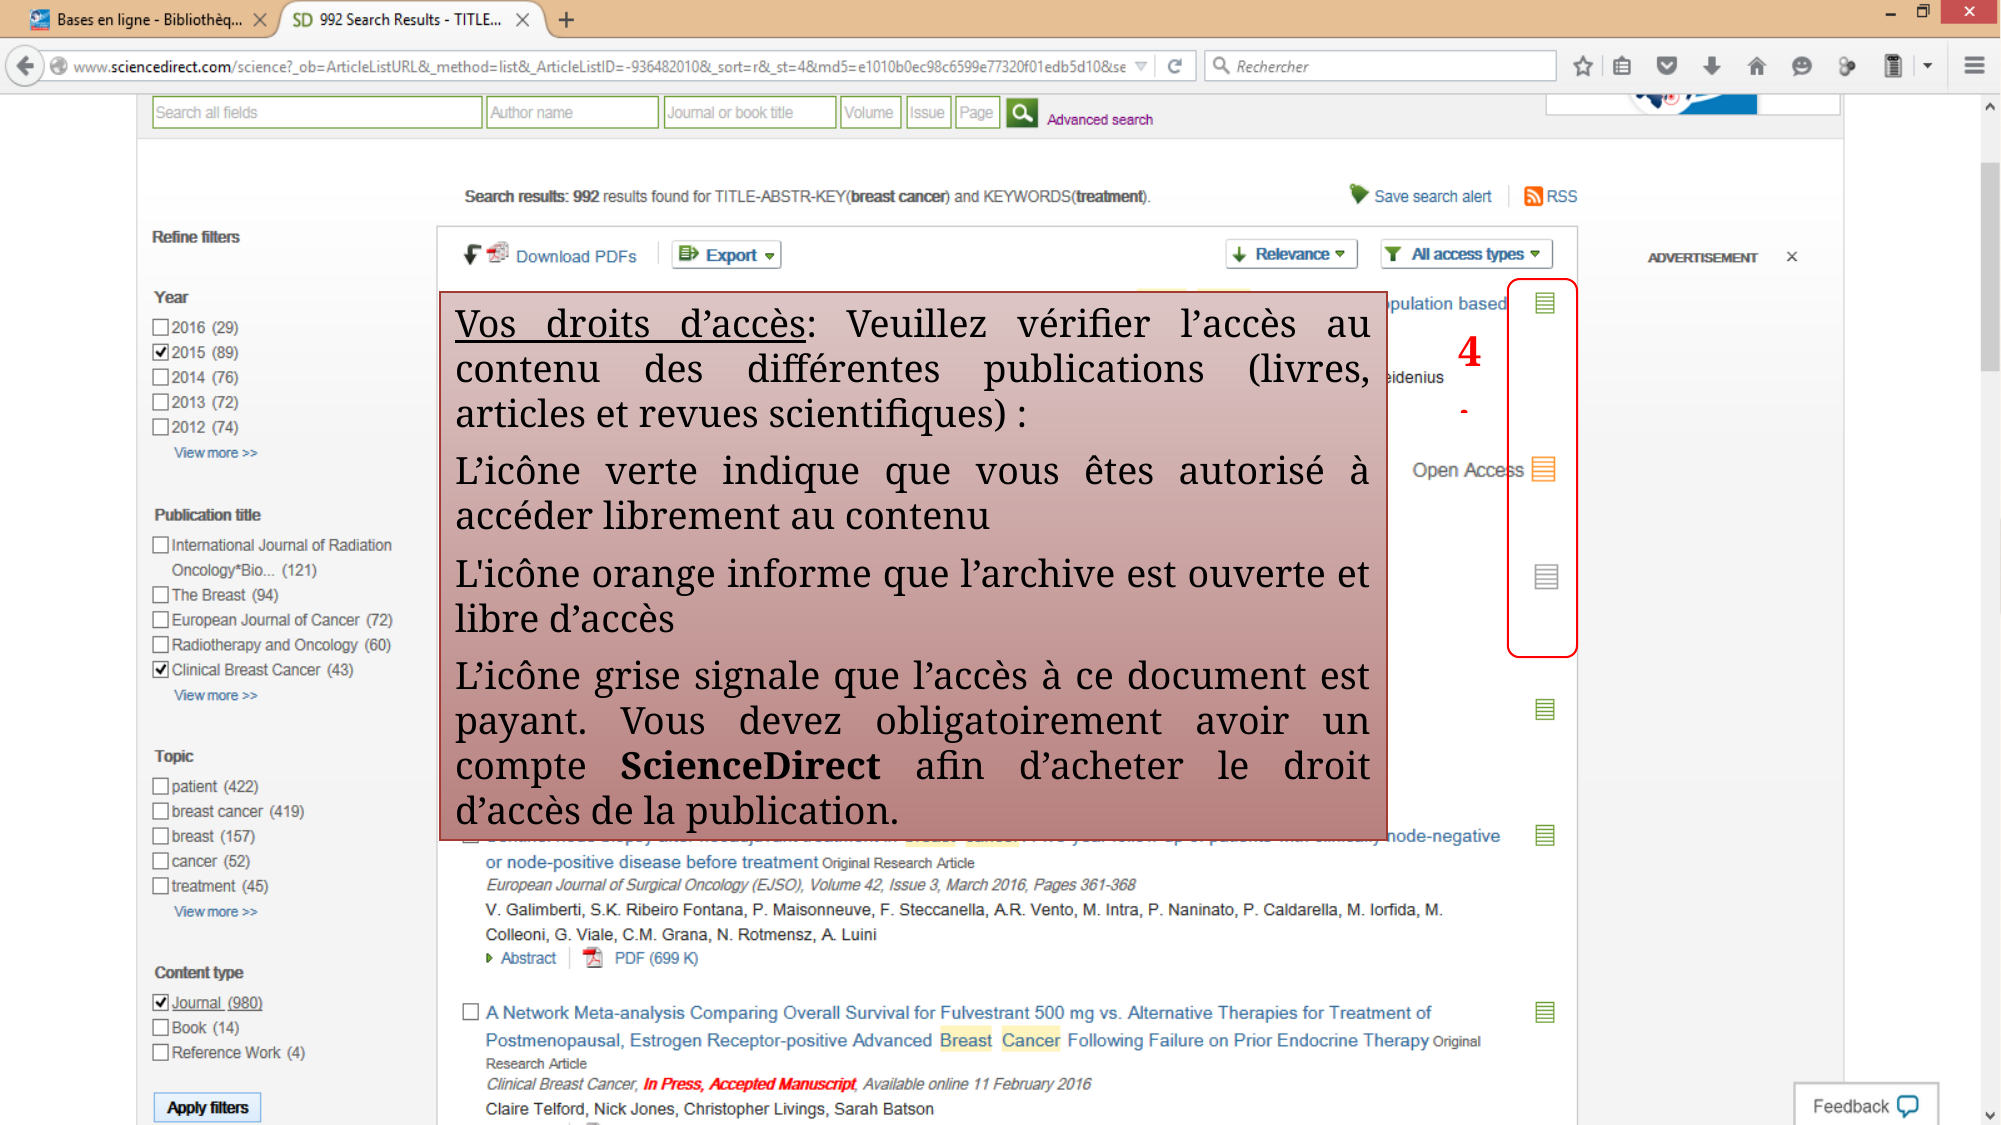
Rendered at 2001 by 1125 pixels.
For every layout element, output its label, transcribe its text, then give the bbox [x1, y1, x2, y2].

text_box Vos droits d’accès: Veuillez vérifier l’accès au contenu des différentes publications (livres, articles et revues scientifiques) : L’icône verte indique que vous êtes autorisé à accéder librement au contenu L'icône orange informe que l’archive est ouverte et libre d’accès L’icône grise signale que l’accès à ce document est payant. Vous devez obligatoirement avoir un compte ScienceDirect afin d’acheter le droit d’accès de la publication. [439, 292, 1387, 786]
picture [0, 0, 2000, 1125]
text_box 4. [1443, 317, 1506, 383]
